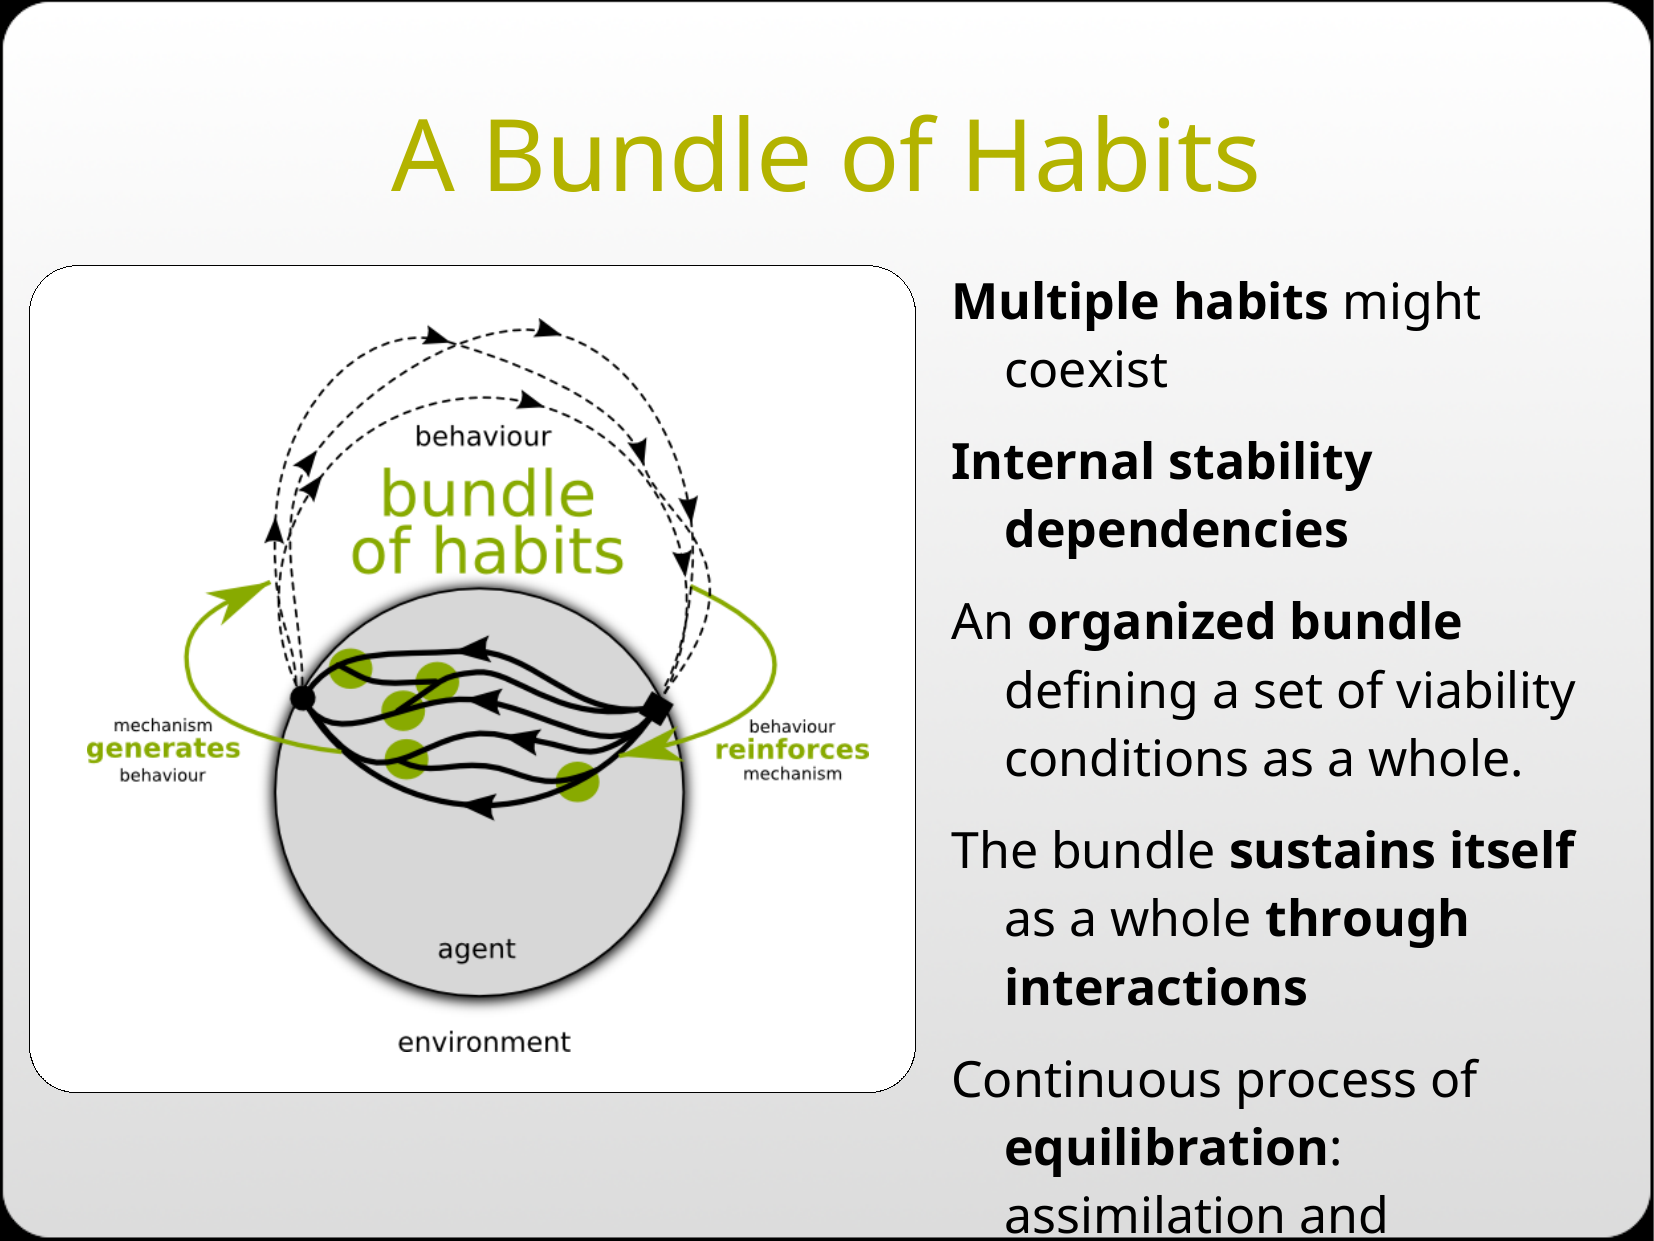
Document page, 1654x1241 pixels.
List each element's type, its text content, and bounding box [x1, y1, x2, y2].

title A Bundle of Habits [82, 49, 1571, 257]
list Multiple habits might coexist Internal stability dependencies An organized bundle defining a set of viability conditions as a whole. The bundle sustains itself as a whole through interactions Continuous process of equilibration: assimilation and accomodation [933, 265, 1625, 1145]
text_box [29, 265, 916, 1093]
picture [0, 0, 1654, 1241]
